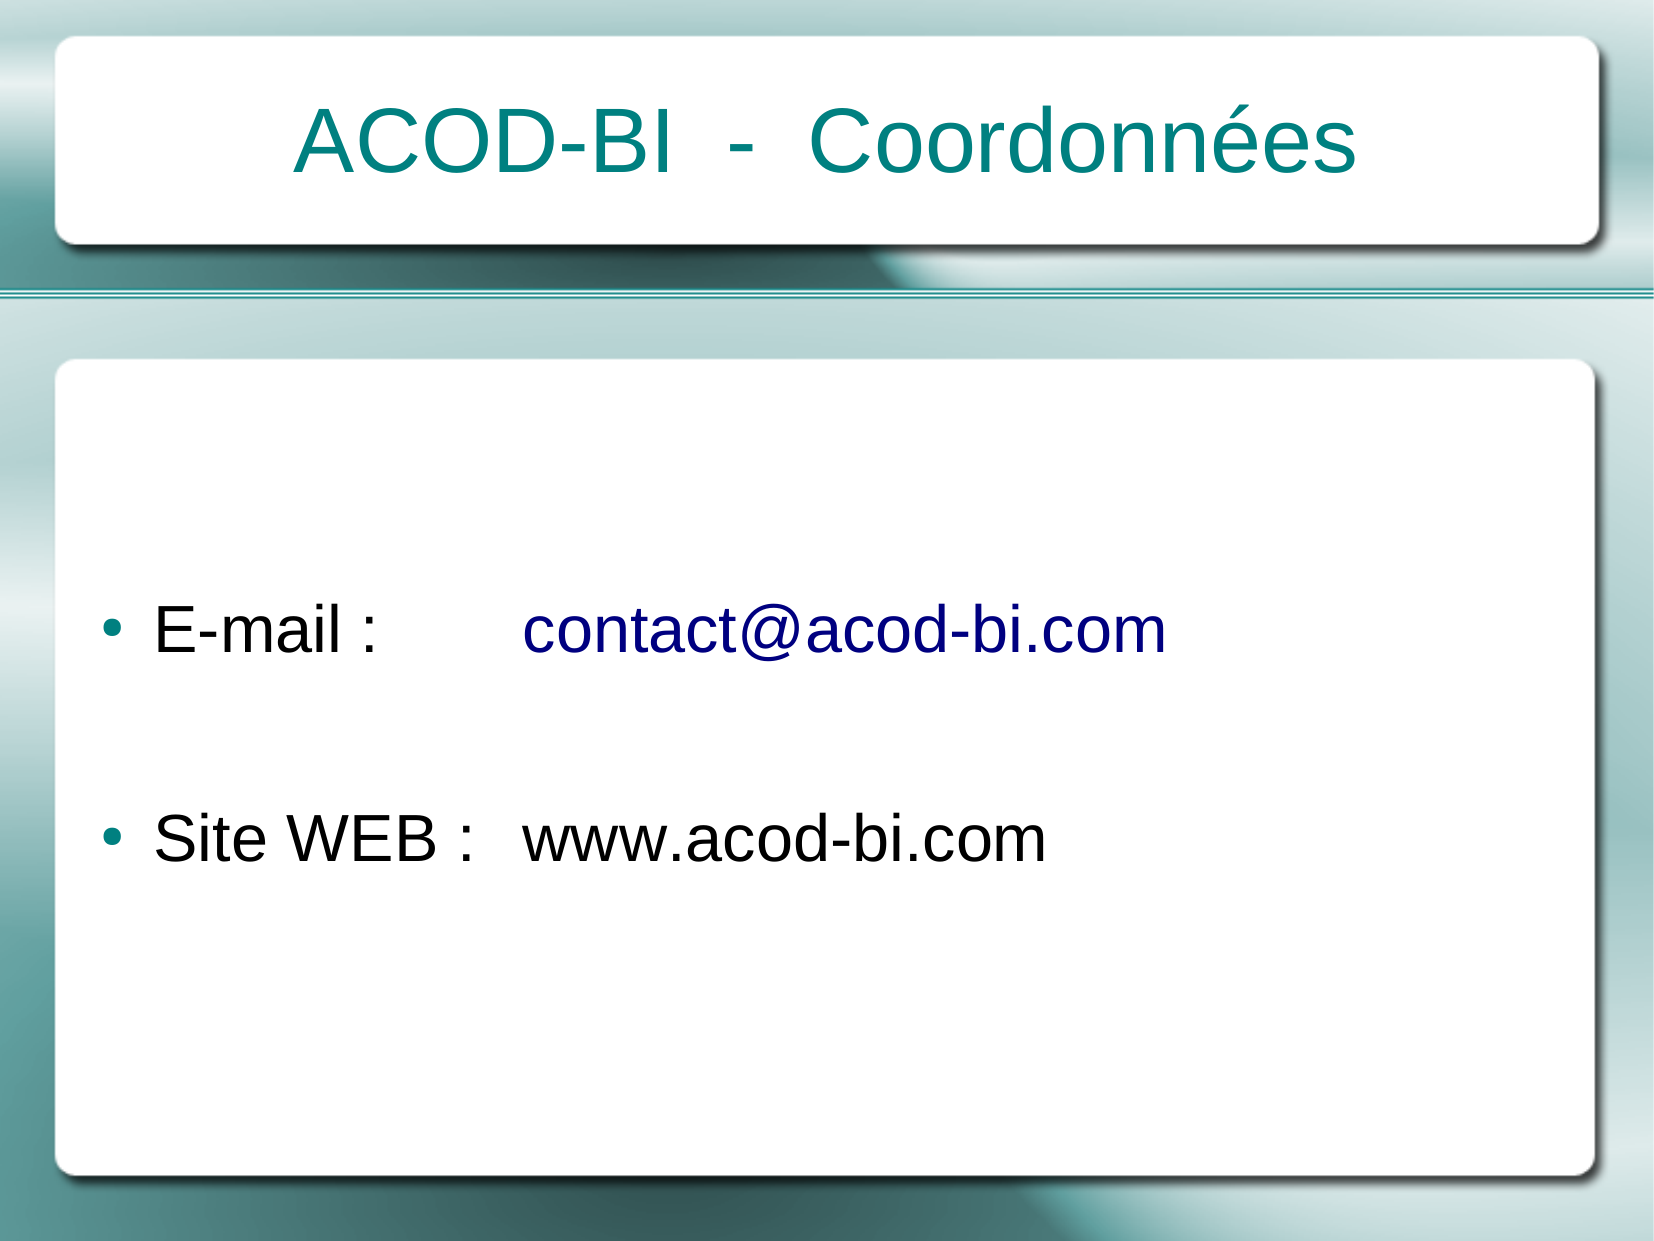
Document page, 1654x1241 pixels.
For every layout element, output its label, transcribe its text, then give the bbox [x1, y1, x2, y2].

list E-mail : contact@acod-bi.com Site WEB : www.acod-bi.com [82, 383, 1571, 1034]
title ACOD-BI - Coordonnées [82, 37, 1571, 245]
picture [0, 0, 1654, 1241]
